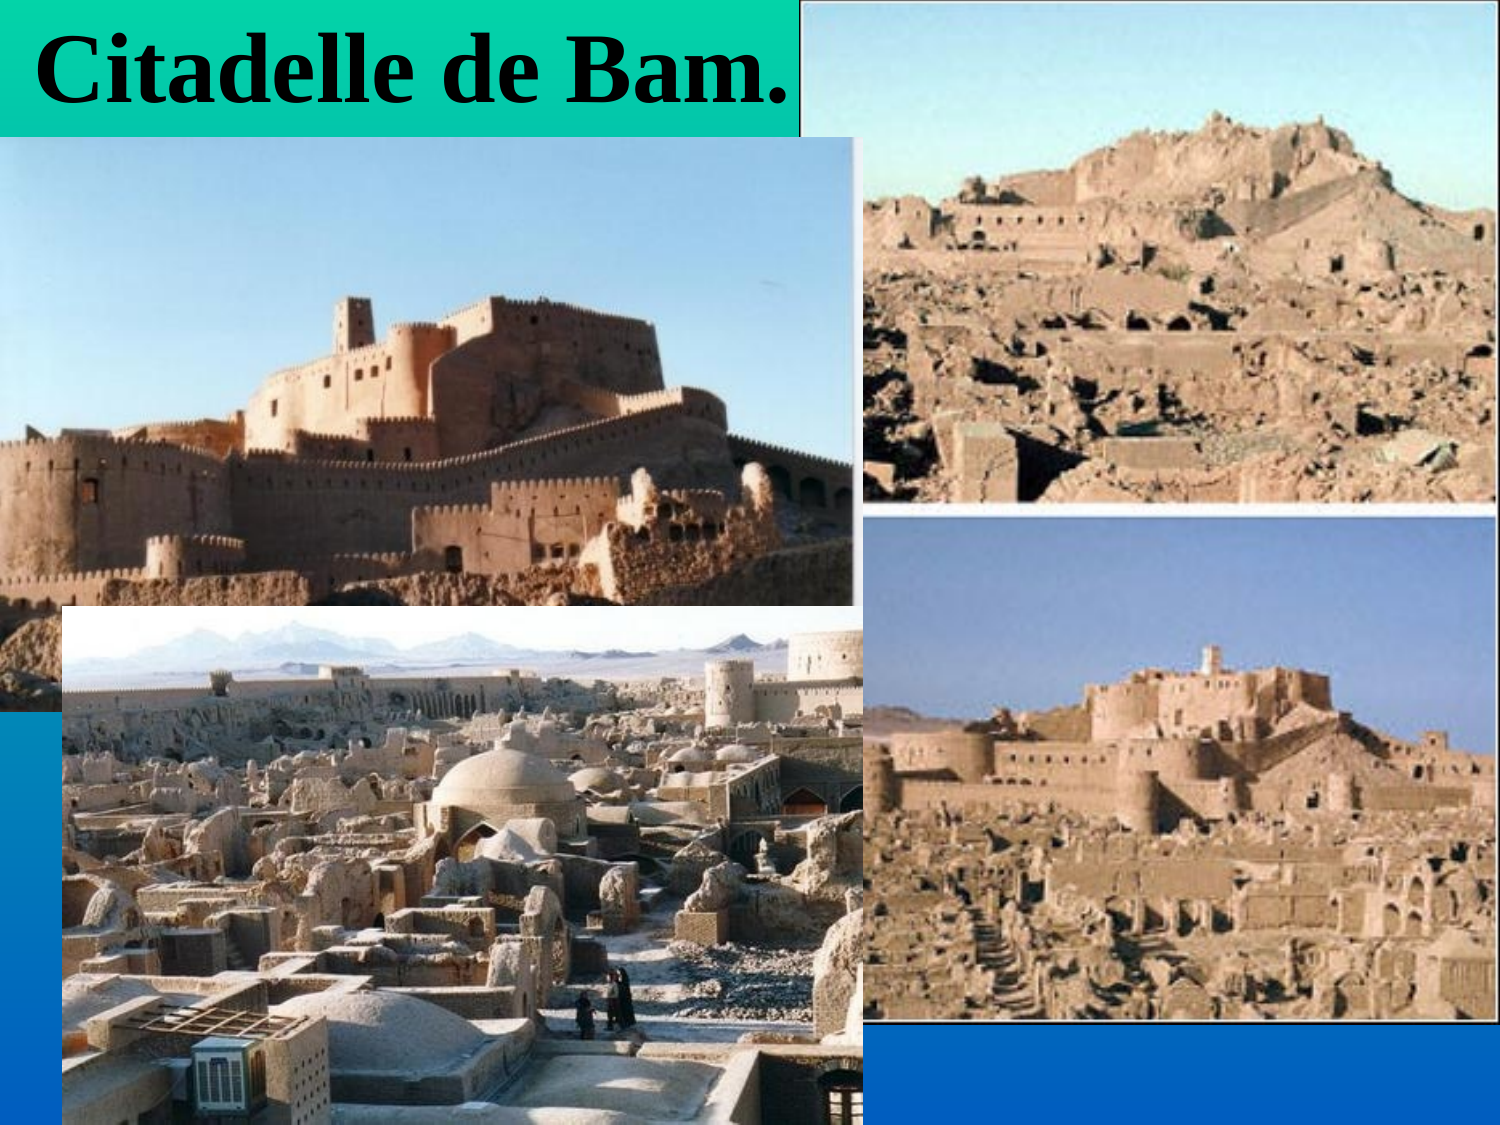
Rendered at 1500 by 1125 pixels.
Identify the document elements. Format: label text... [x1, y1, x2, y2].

text_box Citadelle de Bam. [0, 0, 799, 126]
picture [0, 0, 1500, 1125]
